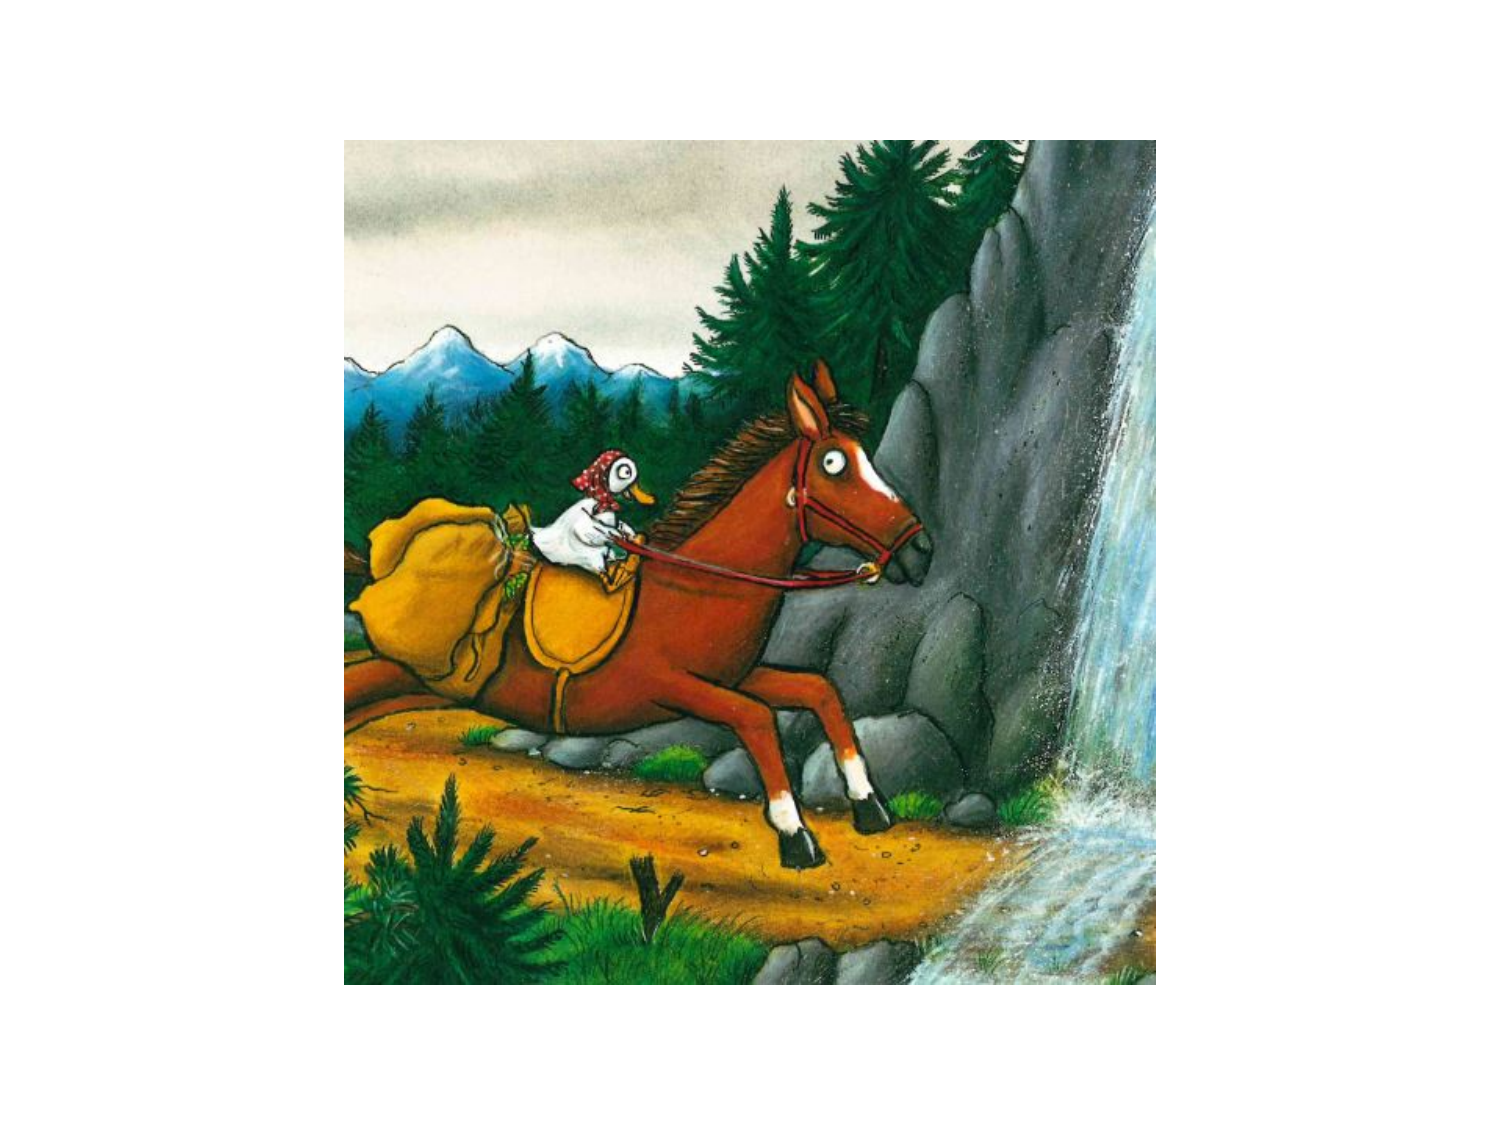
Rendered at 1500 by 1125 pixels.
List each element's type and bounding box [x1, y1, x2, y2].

picture [344, 140, 1156, 985]
